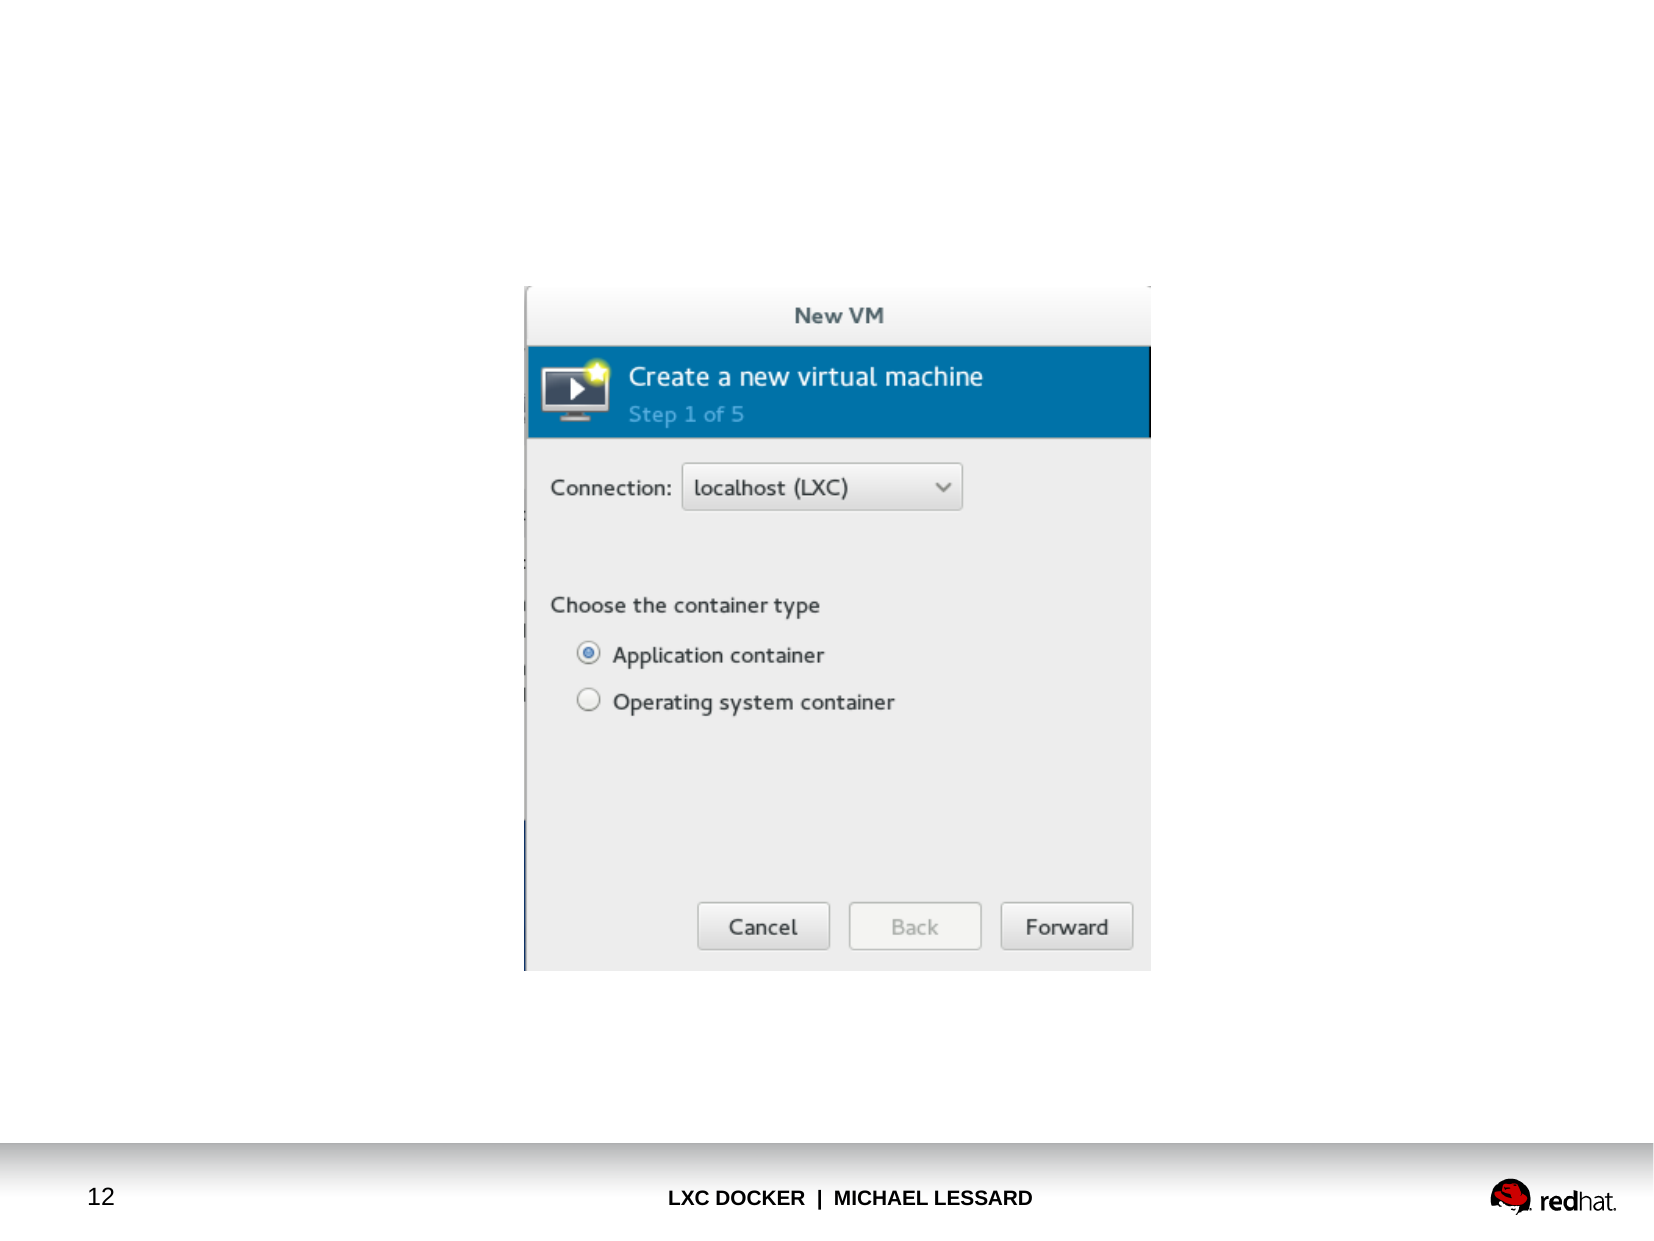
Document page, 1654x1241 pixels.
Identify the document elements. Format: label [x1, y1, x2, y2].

picture [524, 286, 1151, 971]
picture [0, 1143, 1654, 1241]
